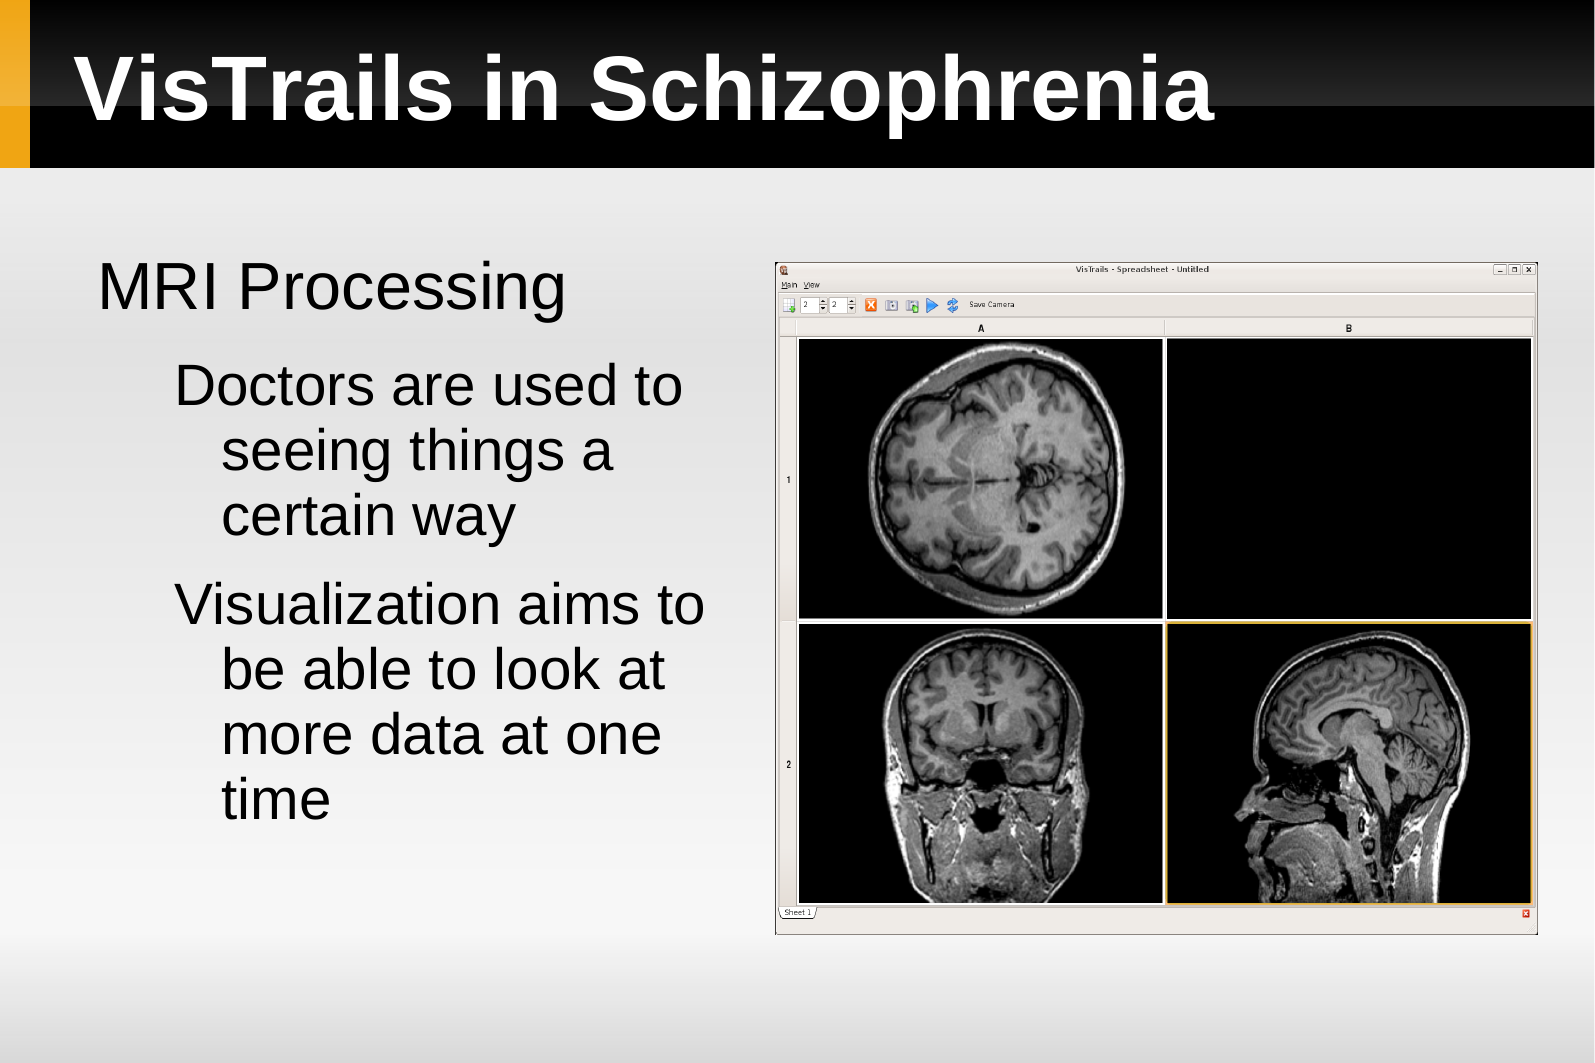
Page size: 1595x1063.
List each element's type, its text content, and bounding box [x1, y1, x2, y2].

picture [0, 0, 1595, 1063]
list MRI Processing Doctors are used to seeing things a certain way Visualization aims to be able to look at more data at one time [79, 248, 780, 936]
title VisTrails in Schizophrenia [74, 7, 1510, 171]
